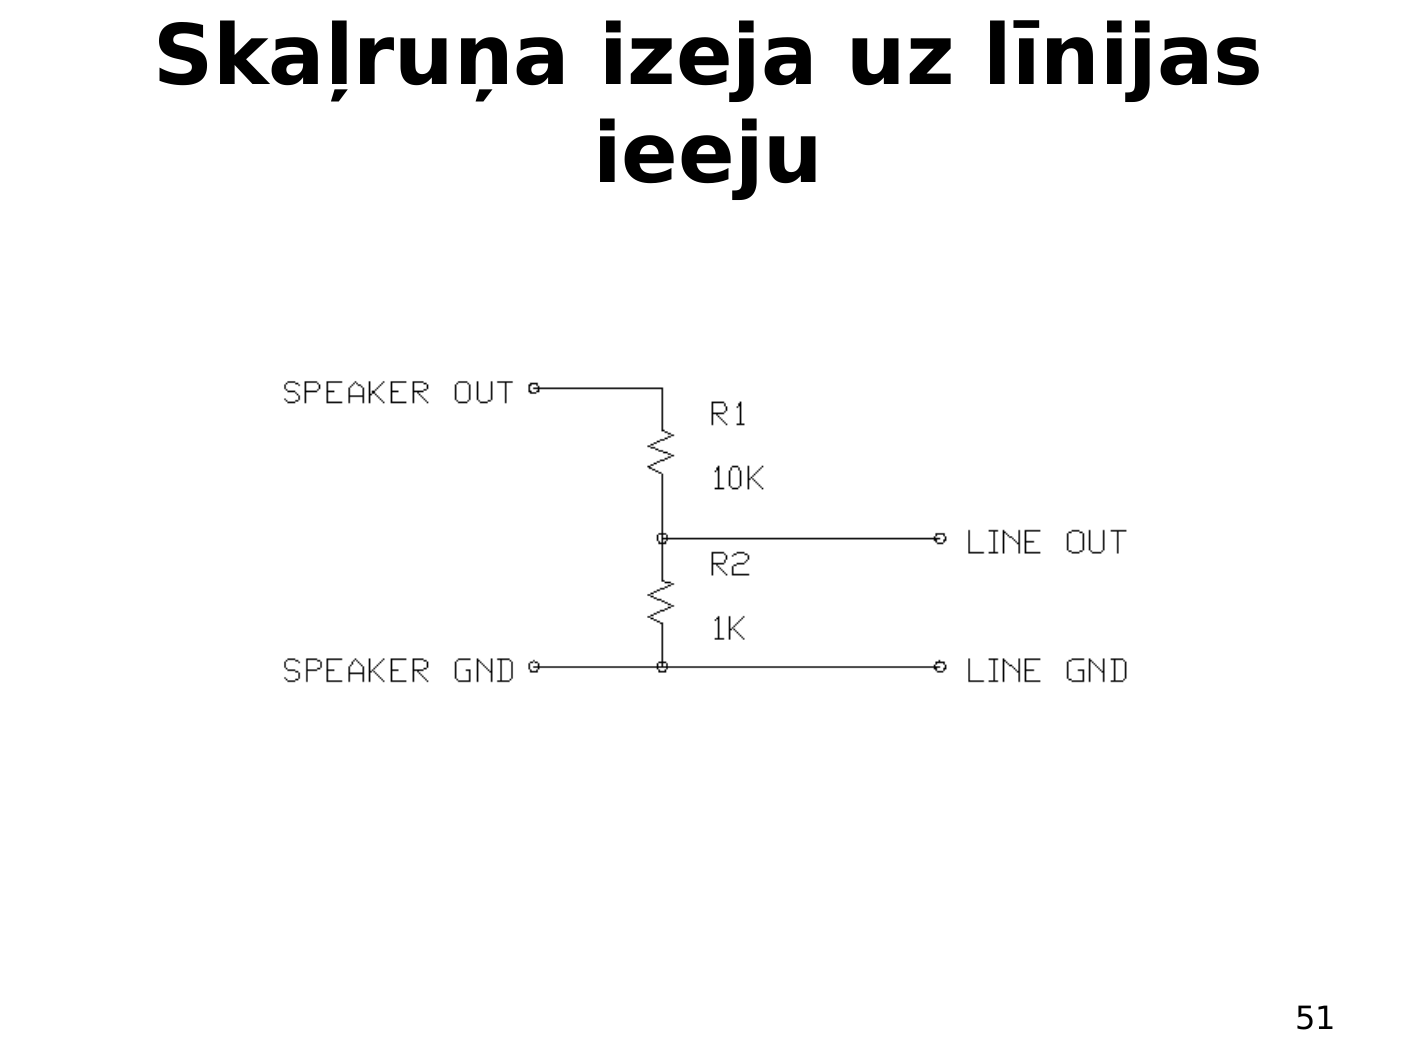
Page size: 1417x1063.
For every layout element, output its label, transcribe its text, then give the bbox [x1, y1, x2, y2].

title Skaļruņa izeja uz līnijas ieeju [70, 7, 1346, 203]
picture [272, 369, 1158, 701]
